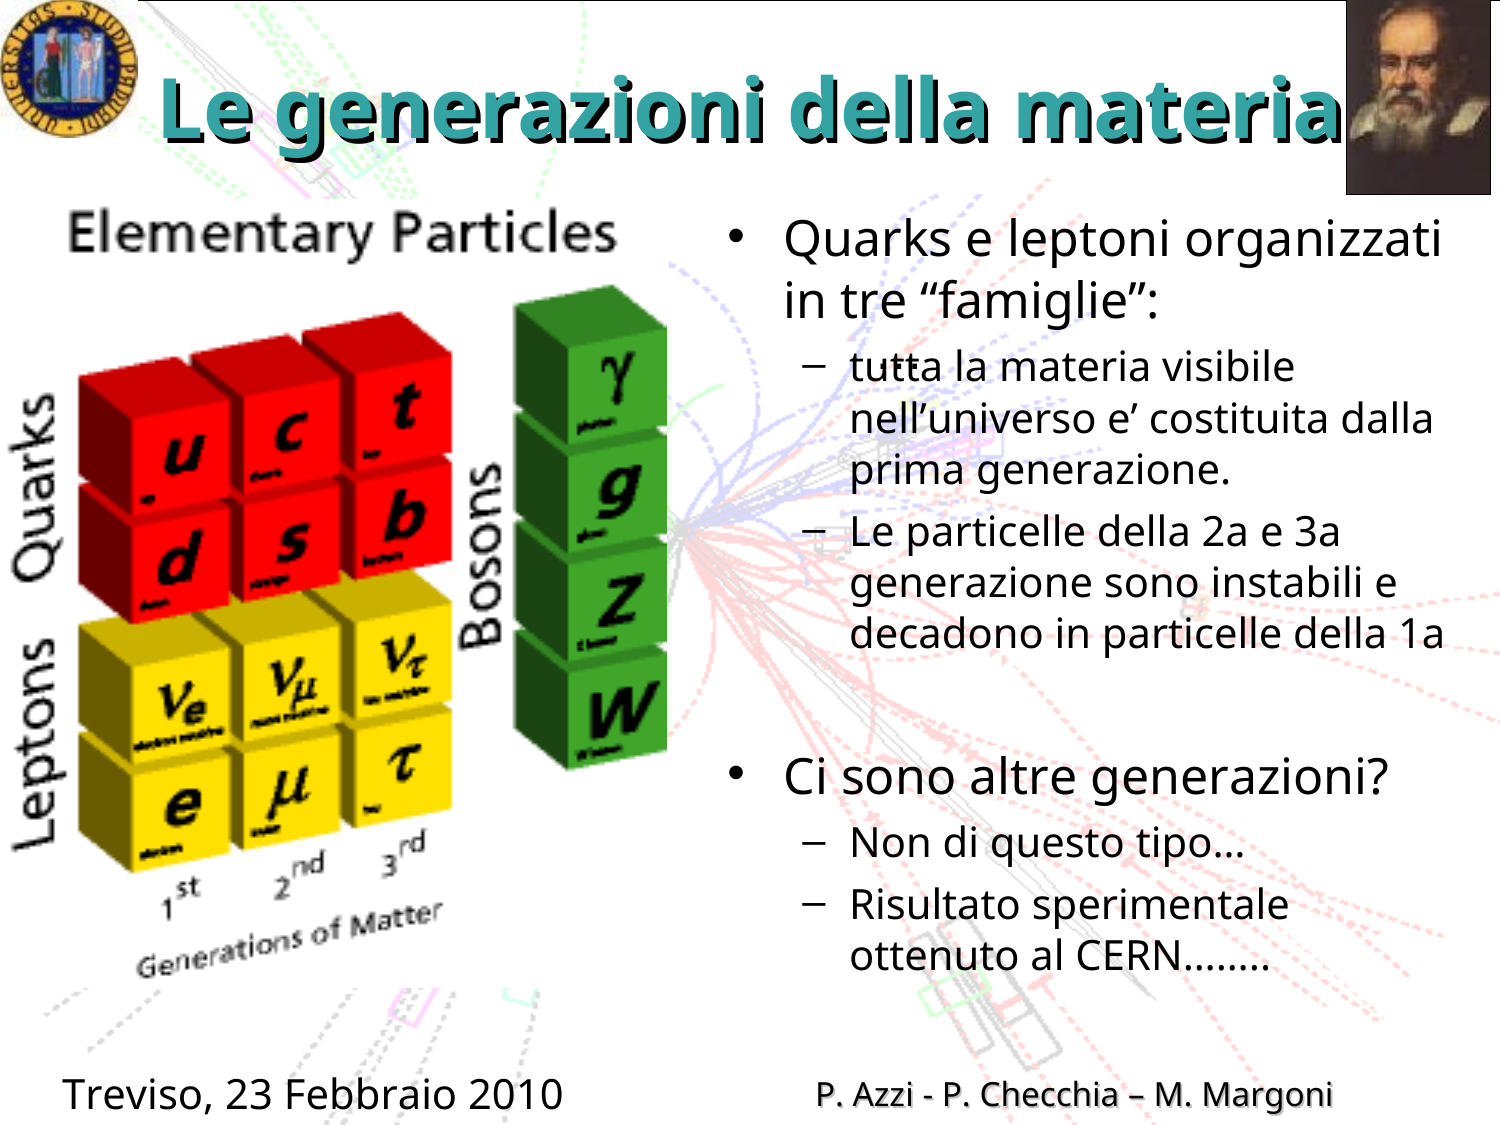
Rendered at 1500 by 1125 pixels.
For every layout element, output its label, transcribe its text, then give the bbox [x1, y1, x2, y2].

picture [0, 199, 1500, 1125]
title Le generazioni della materia [0, 0, 1500, 213]
list Quarks e leptoni organizzati in tre “famiglie”: tutta la materia visibile nell’universo e’ costituita dalla prima generazione. Le particelle della 2a e 3a generazione sono instabili e decadono in particelle della 1a Ci sono altre generazioni? Non di questo tipo… Risultato sperimentale ottenuto al CERN…….. [712, 200, 1476, 1011]
